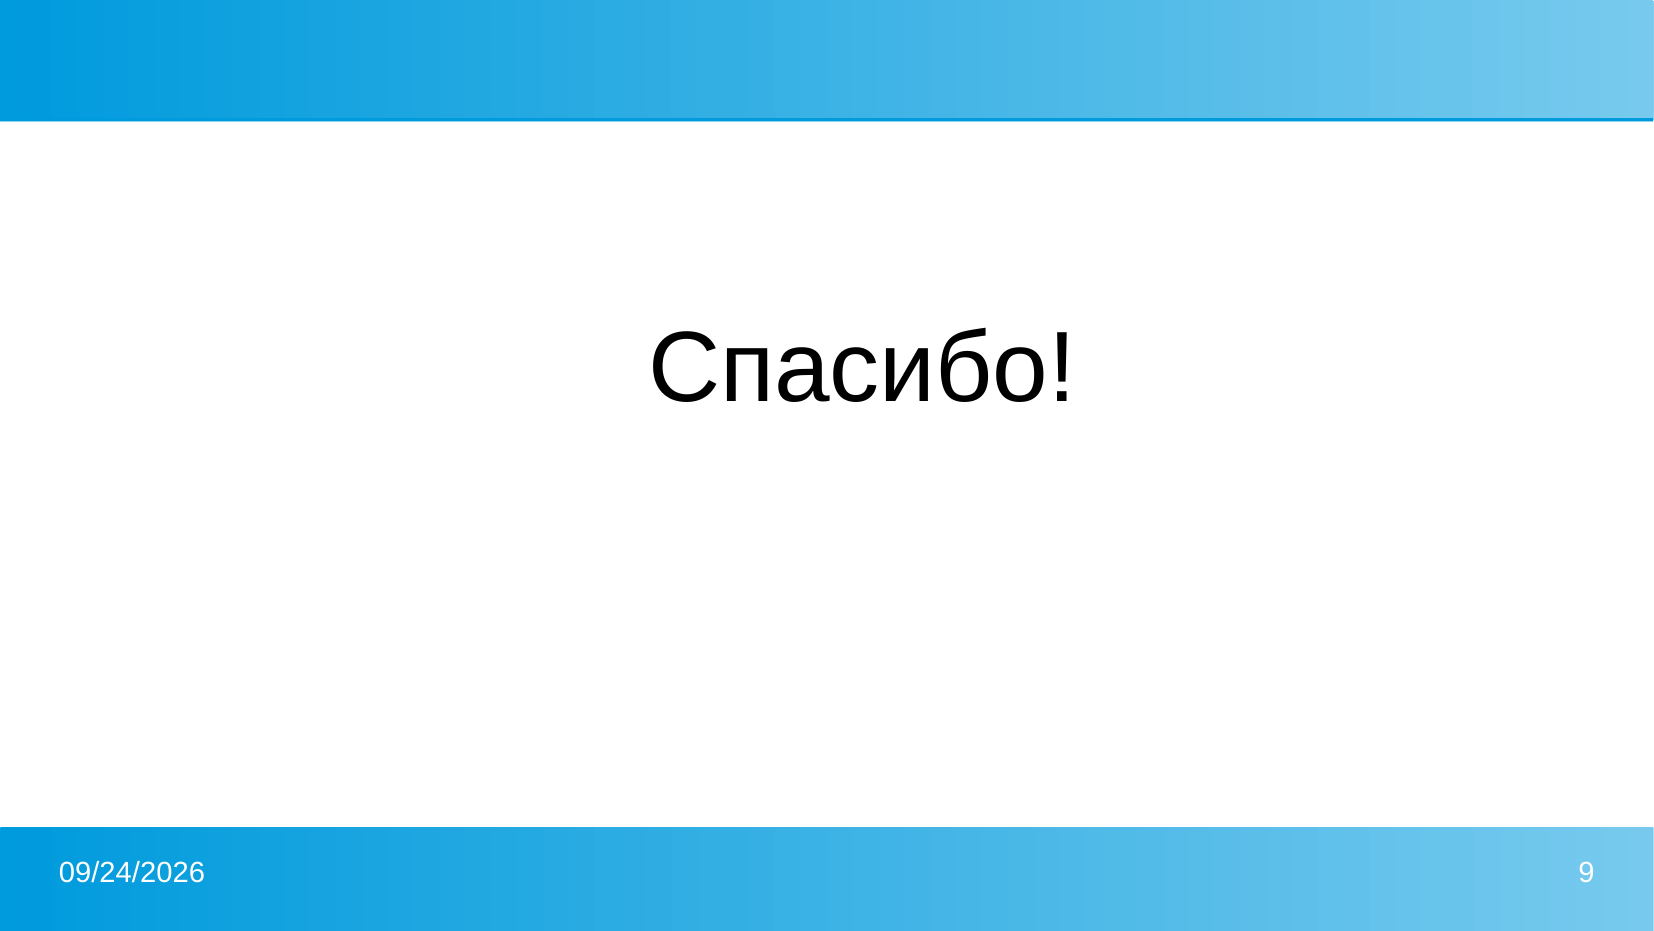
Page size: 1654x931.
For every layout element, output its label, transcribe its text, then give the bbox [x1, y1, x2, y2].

list Спасибо! [59, 177, 1595, 768]
